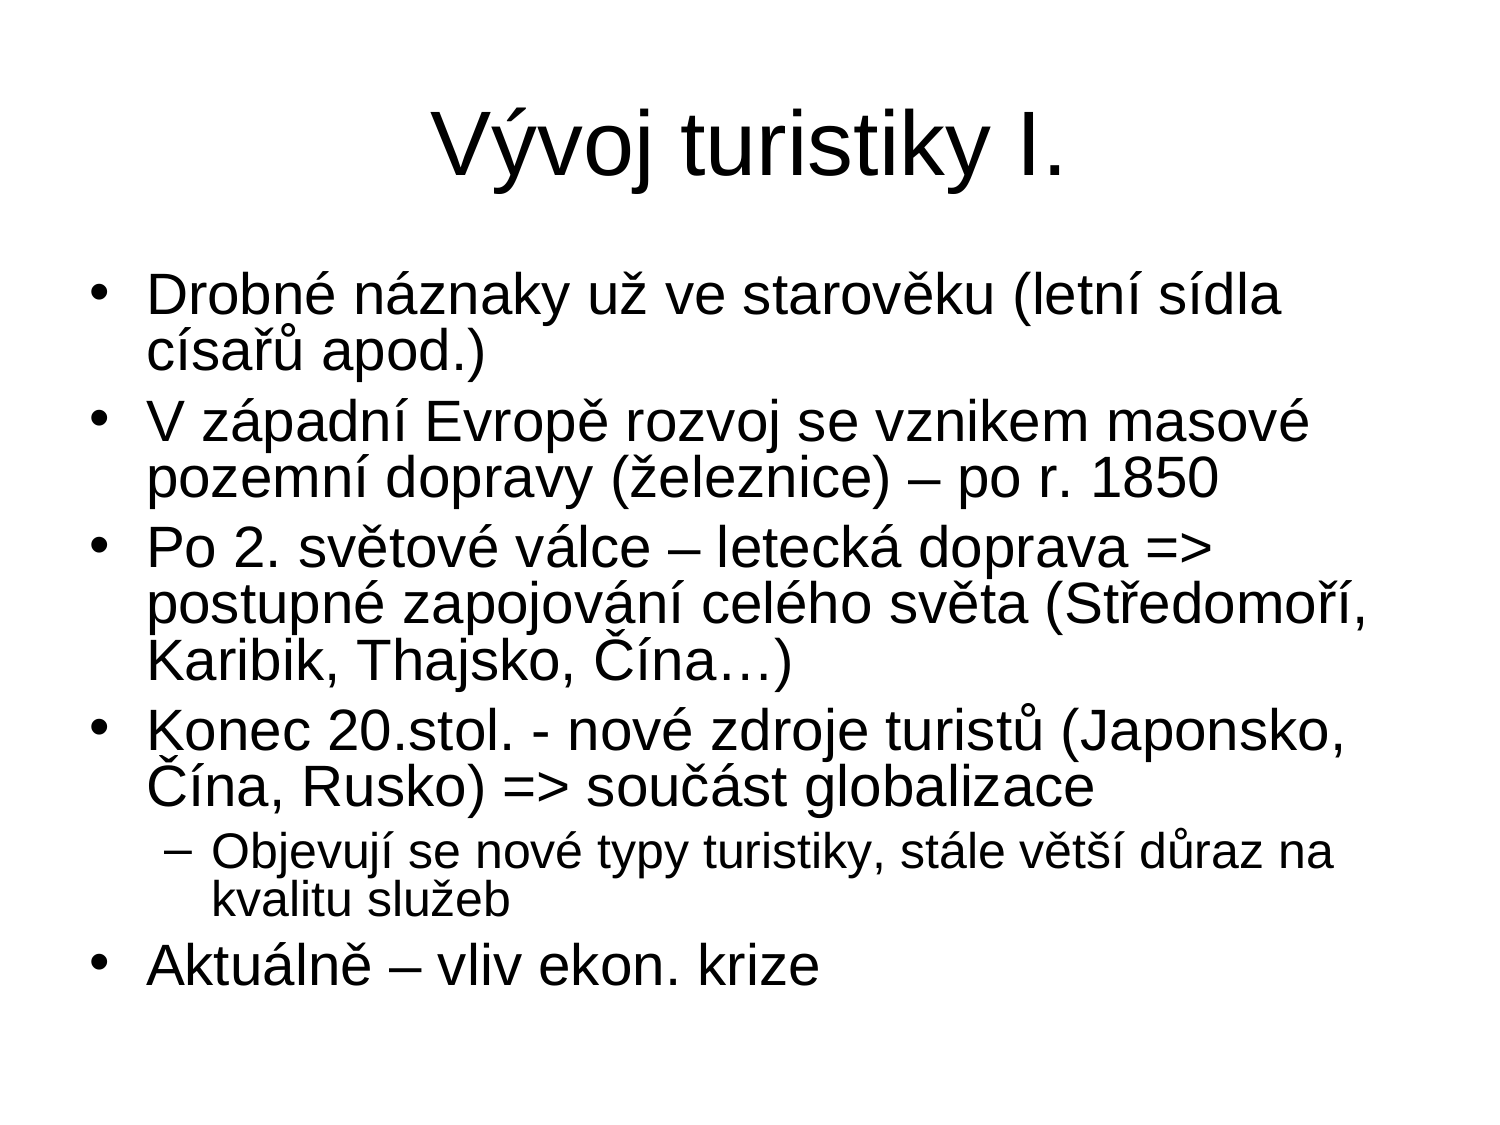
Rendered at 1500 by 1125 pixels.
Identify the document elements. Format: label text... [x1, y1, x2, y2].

list Drobné náznaky už ve starověku (letní sídla císařů apod.) V západní Evropě rozvoj se vznikem masové pozemní dopravy (železnice) – po r. 1850 Po 2. světové válce – letecká doprava => postupné zapojování celého světa (Středomoří, Karibik, Thajsko, Čína…) Konec 20.stol. - nové zdroje turistů (Japonsko, Čína, Rusko) => součást globalizace Objevují se nové typy turistiky, stále větší důraz na kvalitu služeb Aktuálně – vliv ekon. krize [75, 262, 1426, 1006]
title Vývoj turistiky I. [75, 45, 1426, 233]
